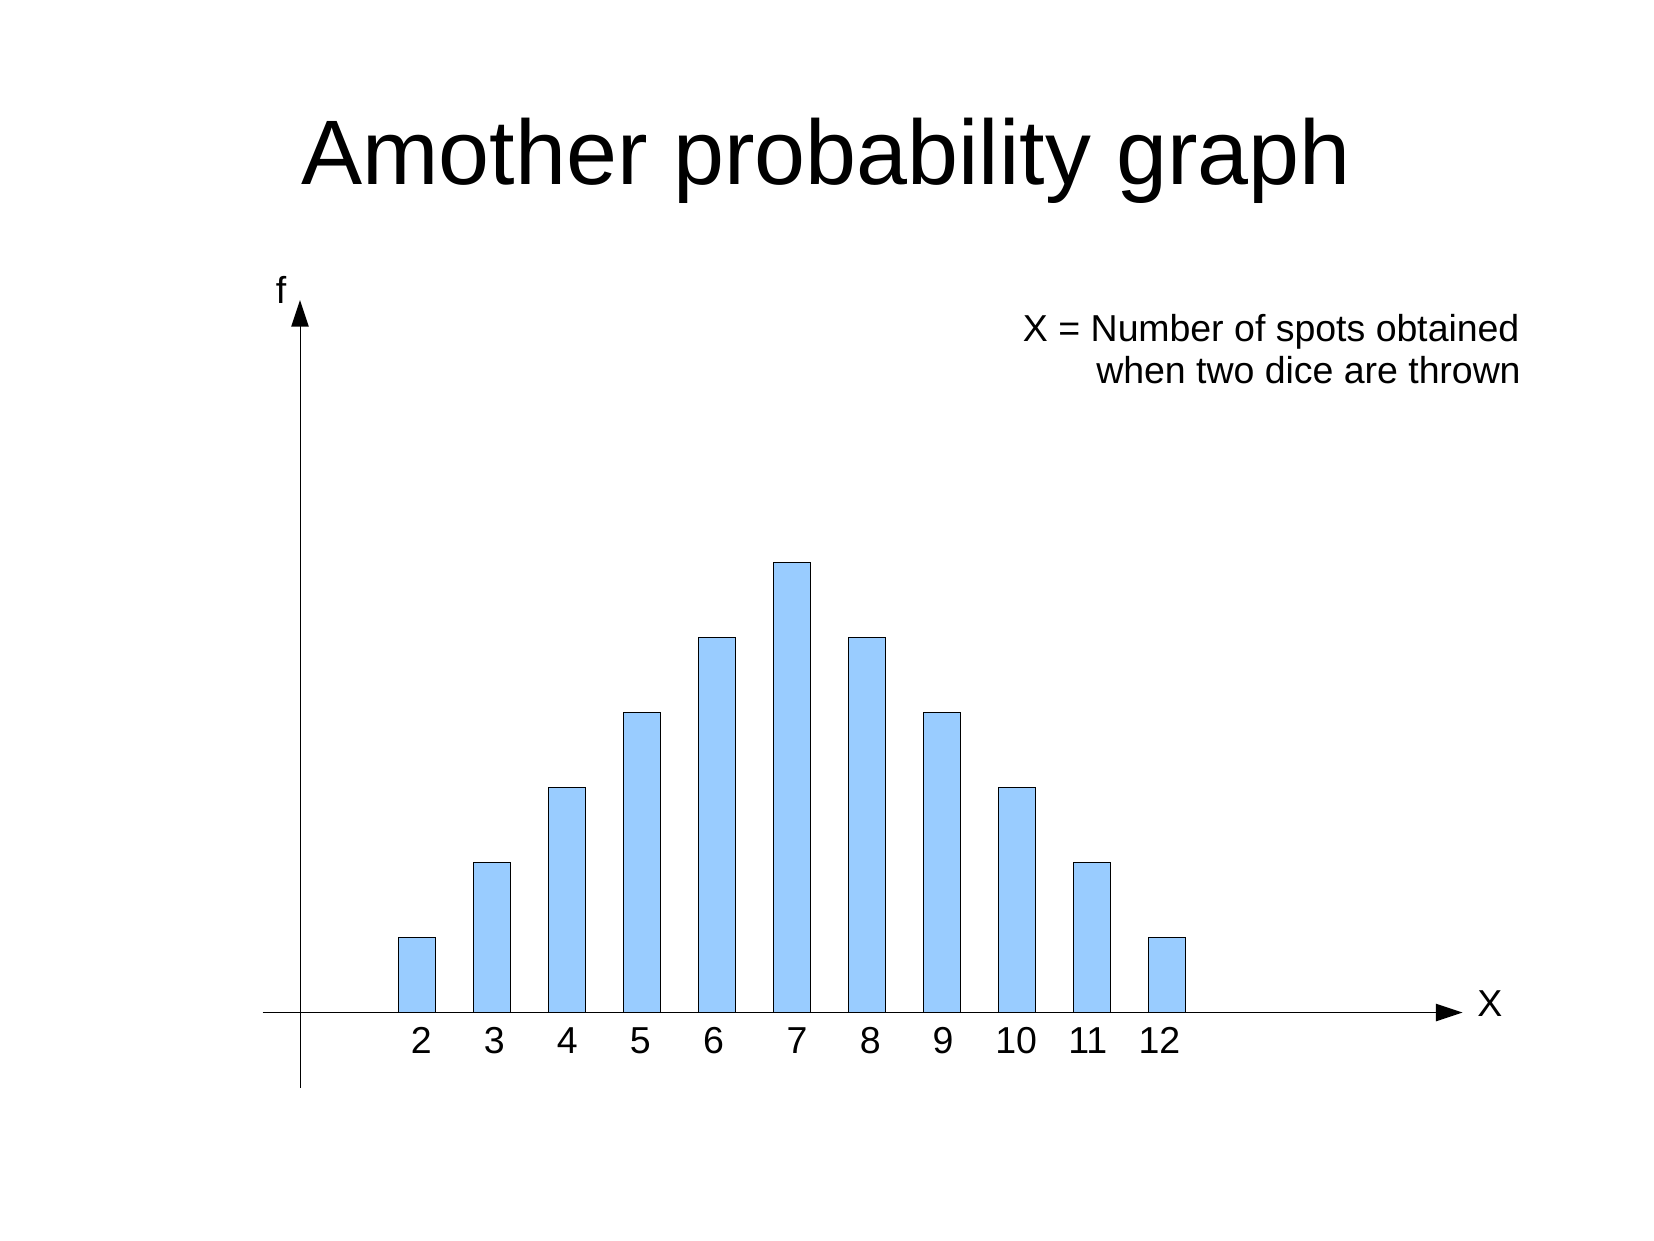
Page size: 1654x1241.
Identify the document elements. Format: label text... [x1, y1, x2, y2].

text_box [923, 712, 961, 1012]
text_box 2 3 4 5 6 7 8 9 10 11 12 [375, 1013, 1197, 1070]
text_box [998, 787, 1036, 1012]
text_box f [261, 262, 302, 320]
text_box [1148, 937, 1186, 1012]
text_box [548, 787, 586, 1012]
text_box [848, 637, 886, 1012]
title Amother probability graph [82, 56, 1571, 250]
text_box X [1462, 975, 1518, 1032]
text_box [623, 712, 661, 1012]
text_box [1073, 862, 1111, 1012]
text_box X = Number of spots obtained when two dice are thrown [1008, 300, 1547, 399]
text_box [473, 862, 511, 1012]
text_box [773, 562, 811, 1012]
text_box [698, 637, 736, 1012]
text_box [398, 937, 436, 1012]
